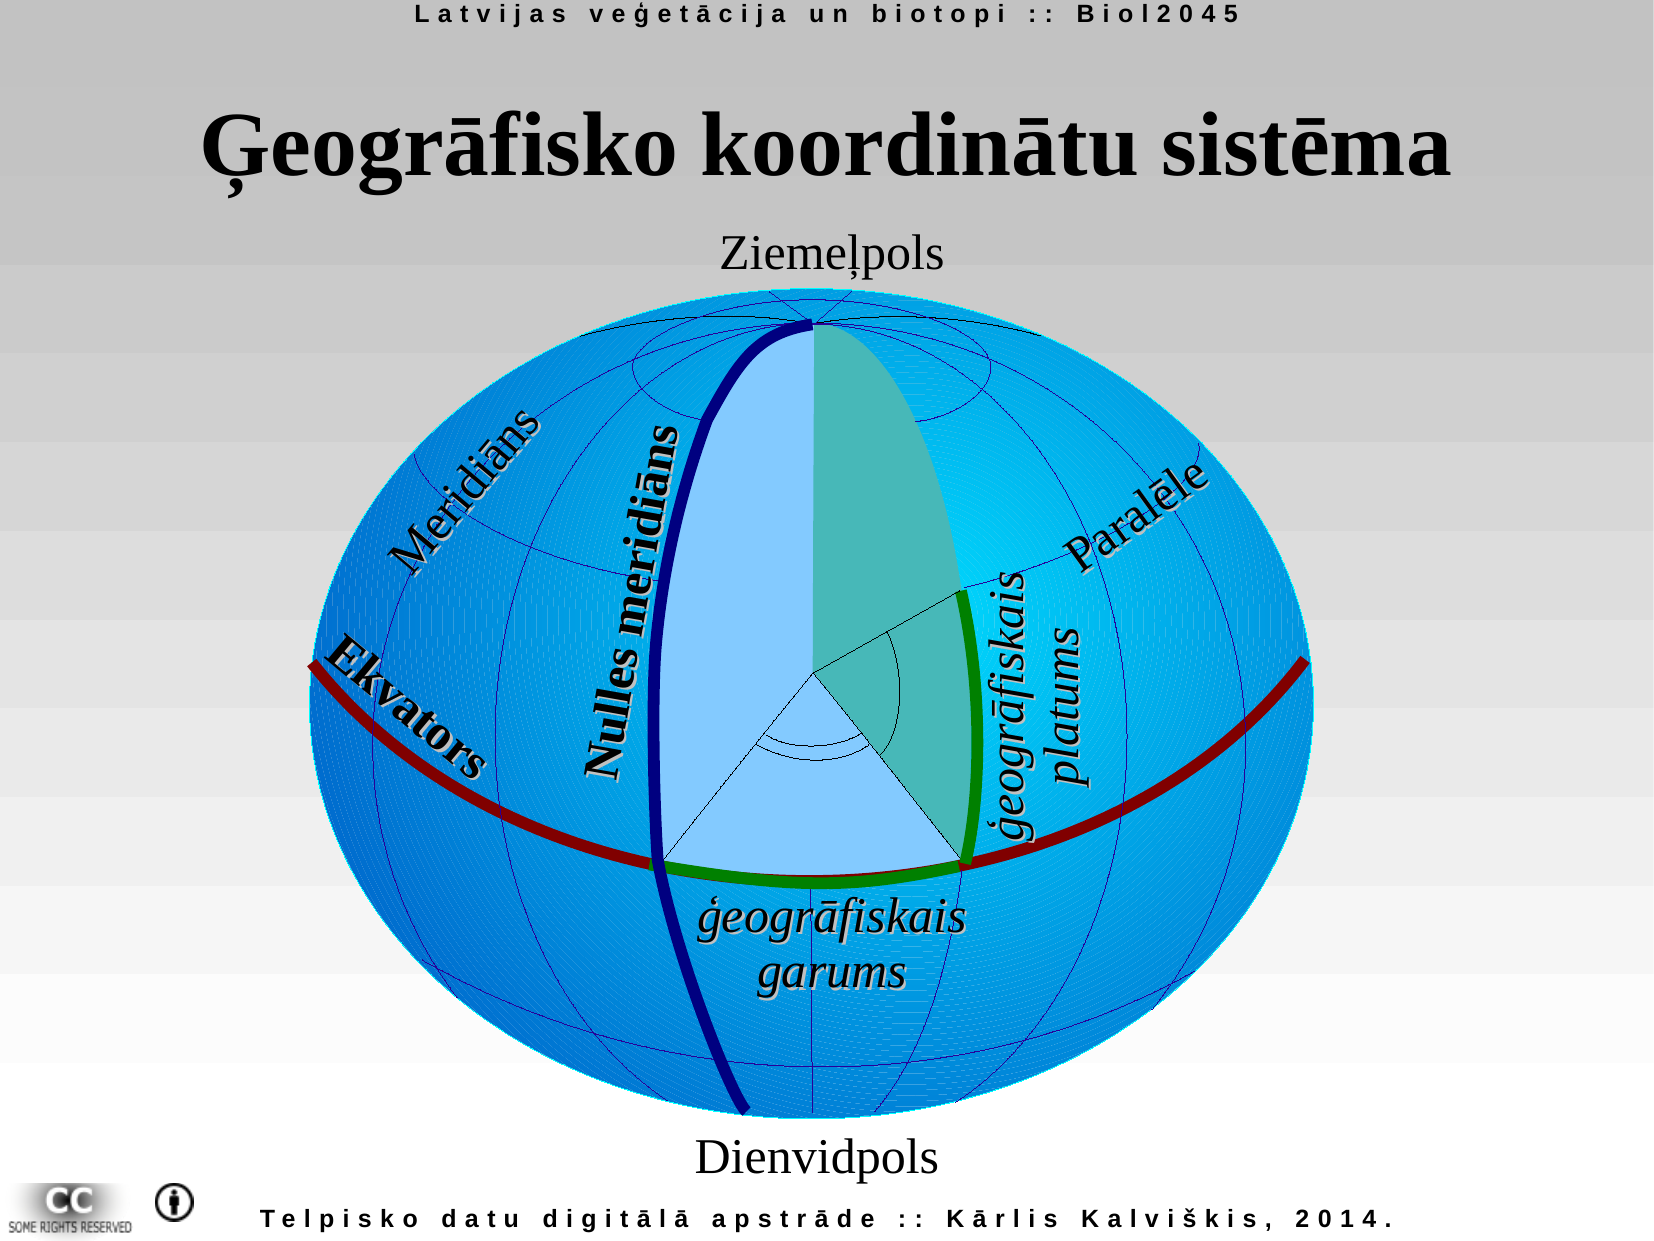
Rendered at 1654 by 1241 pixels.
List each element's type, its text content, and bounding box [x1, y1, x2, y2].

text_box ģeogrāfiskais garums [697, 887, 968, 1004]
text_box ģeogrāfiskais platums [978, 570, 1095, 841]
text_box [309, 288, 1314, 1119]
text_box Nulles meridiāns [572, 394, 699, 785]
text_box Paralēle [1054, 440, 1224, 585]
text_box Ekvators [313, 622, 510, 801]
text_box Meridiāns [377, 391, 554, 586]
text_box Dienvidpols [694, 1129, 940, 1186]
picture [0, 287, 1654, 1241]
title Ģeogrāfisko koordinātu sistēma [0, 1, 1654, 287]
